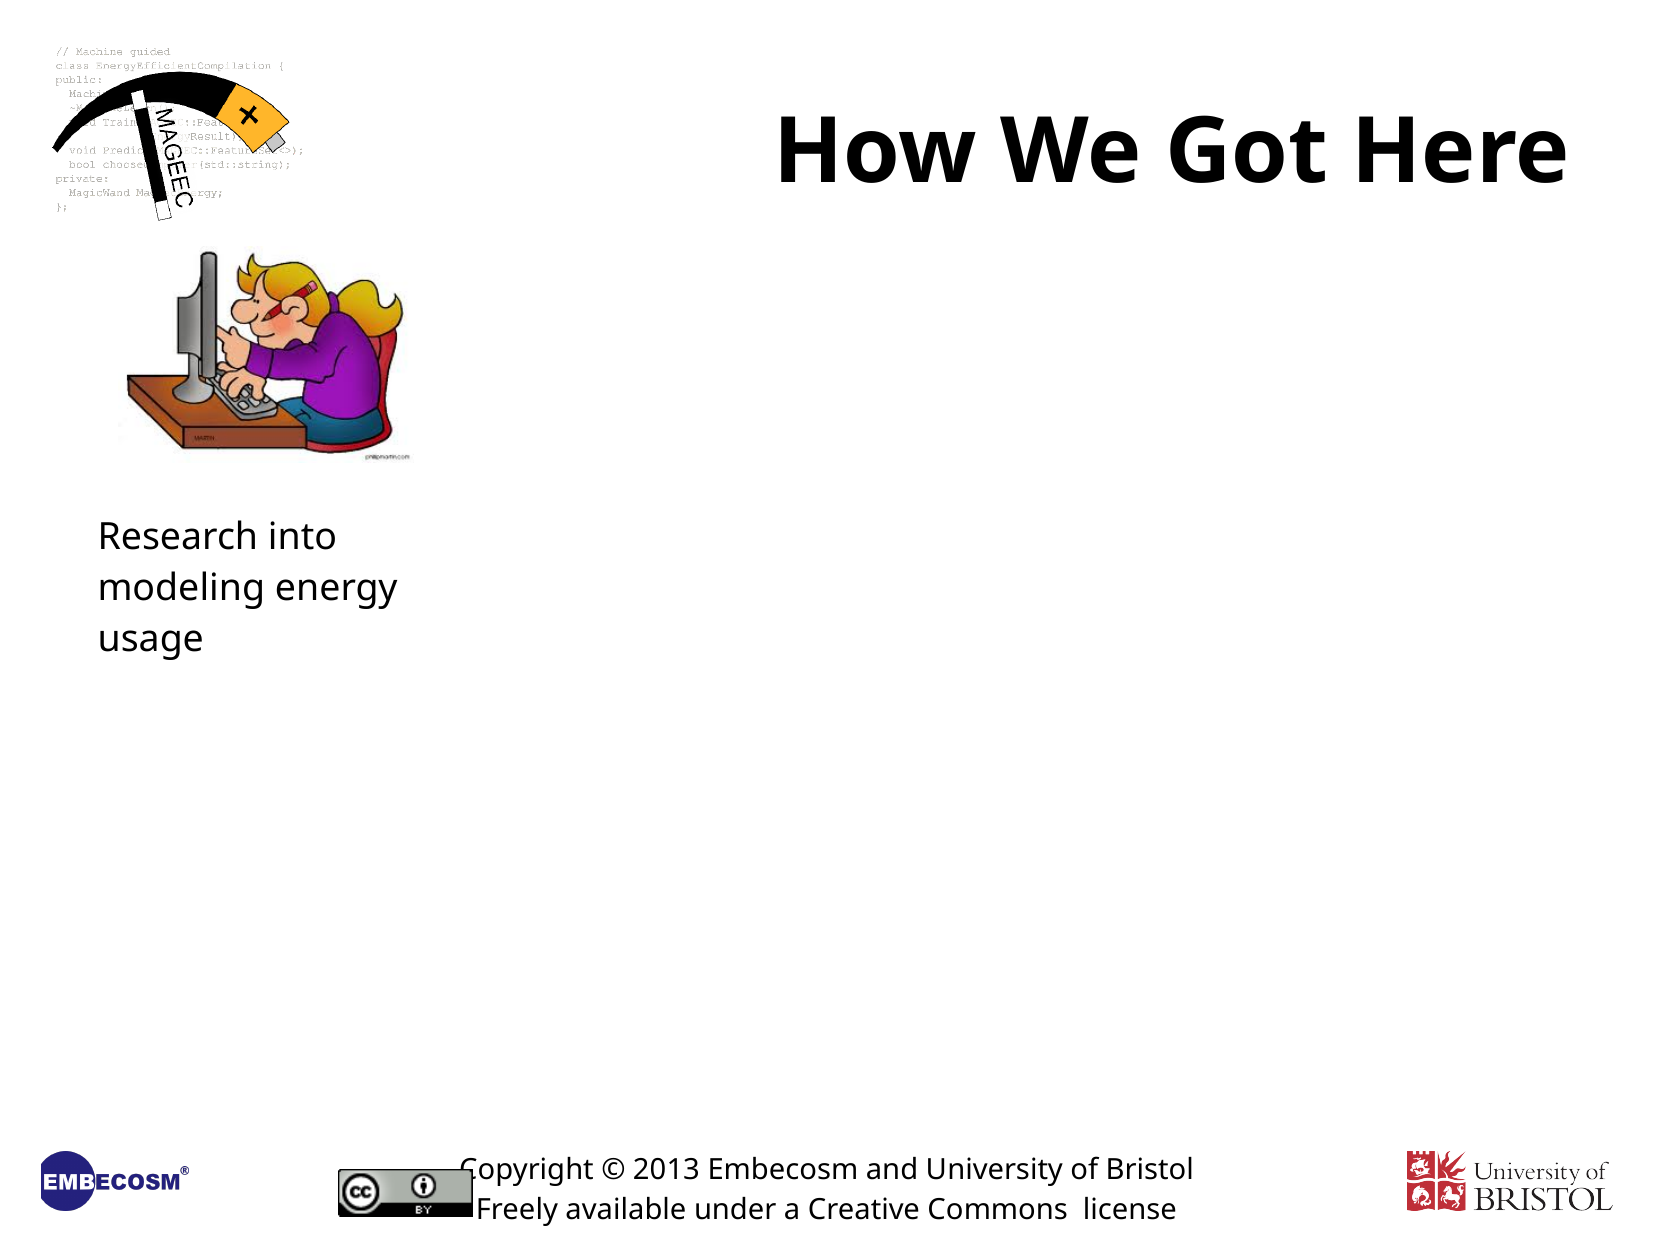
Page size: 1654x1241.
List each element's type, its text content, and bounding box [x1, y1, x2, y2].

picture [52, 47, 302, 225]
text_box Research into modeling energy usage [82, 502, 497, 614]
picture [41, 1151, 189, 1211]
picture [118, 246, 414, 463]
title How We Got Here [326, 61, 1571, 233]
picture [338, 1169, 473, 1217]
picture [1407, 1151, 1613, 1211]
